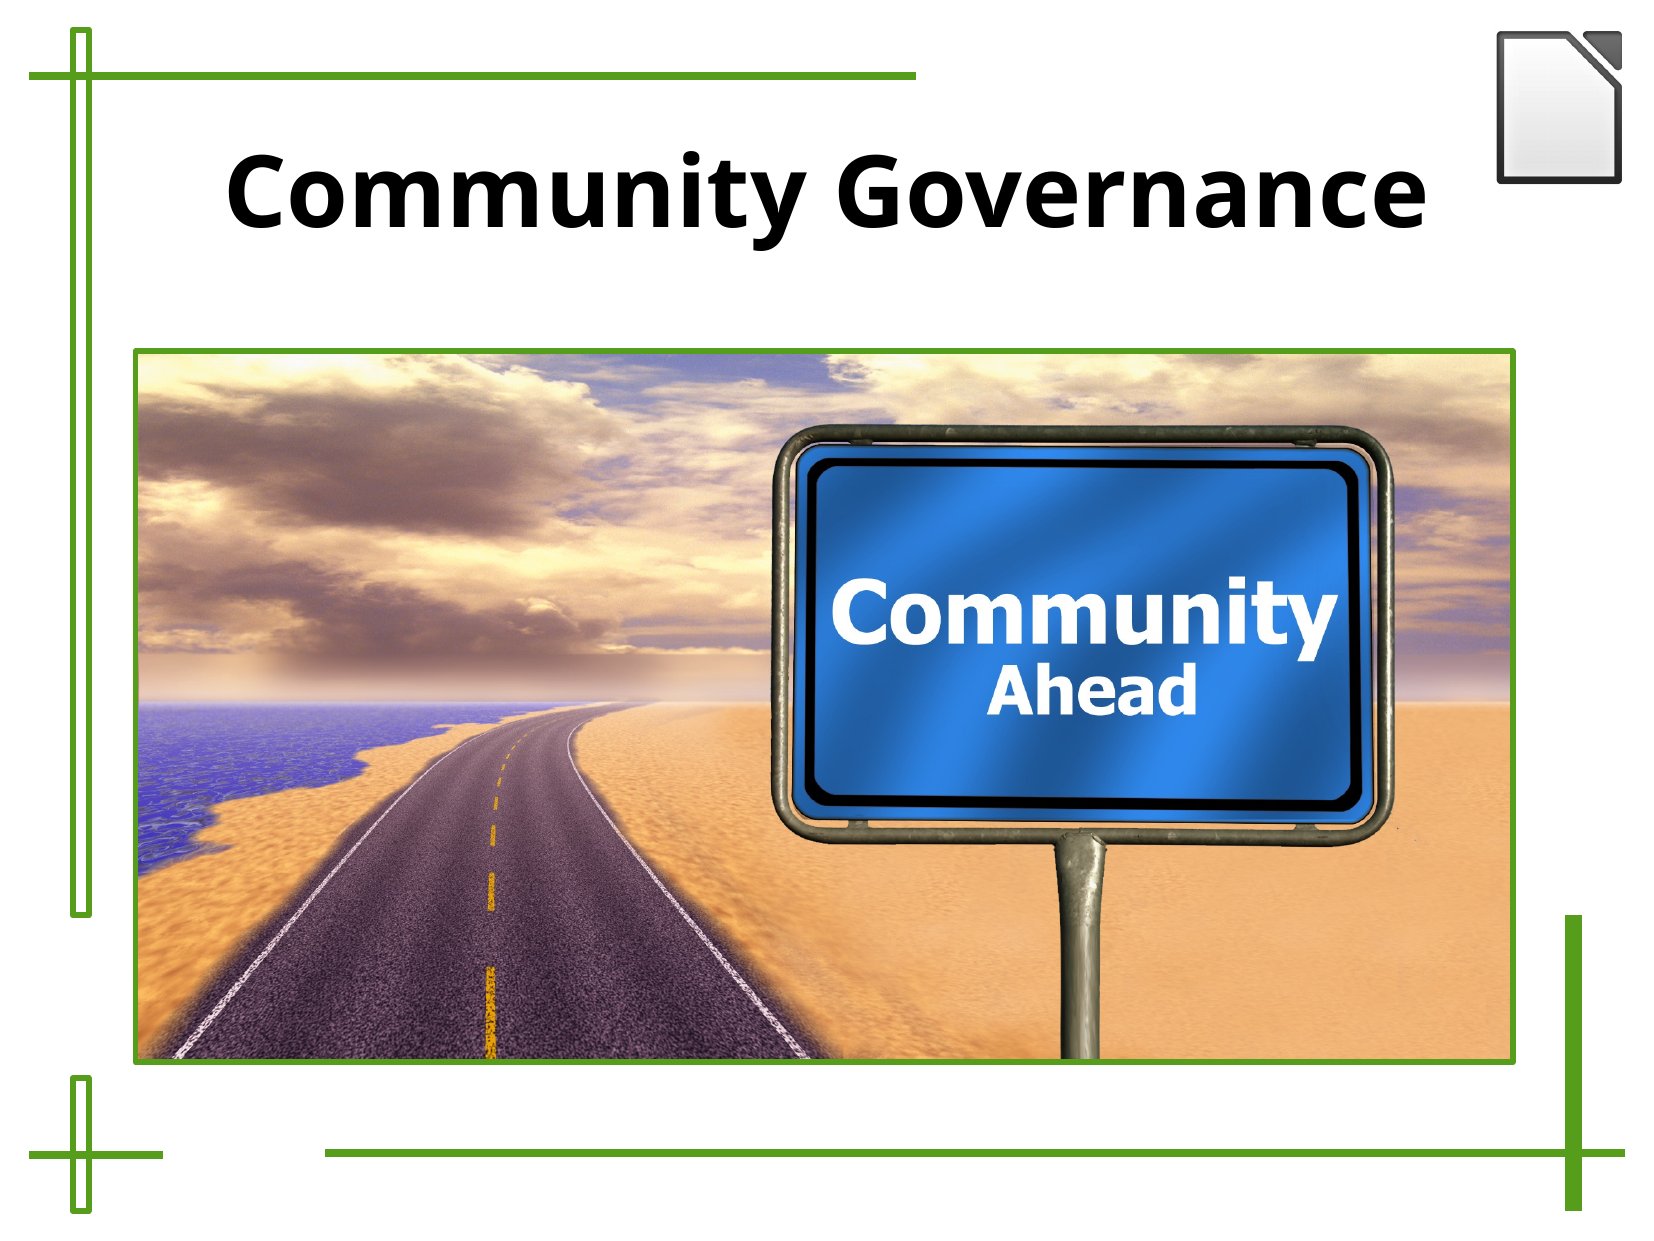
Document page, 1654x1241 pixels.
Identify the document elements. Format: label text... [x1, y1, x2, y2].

title Community Governance [118, 118, 1536, 260]
picture [138, 354, 1510, 1060]
picture [1494, 29, 1624, 186]
